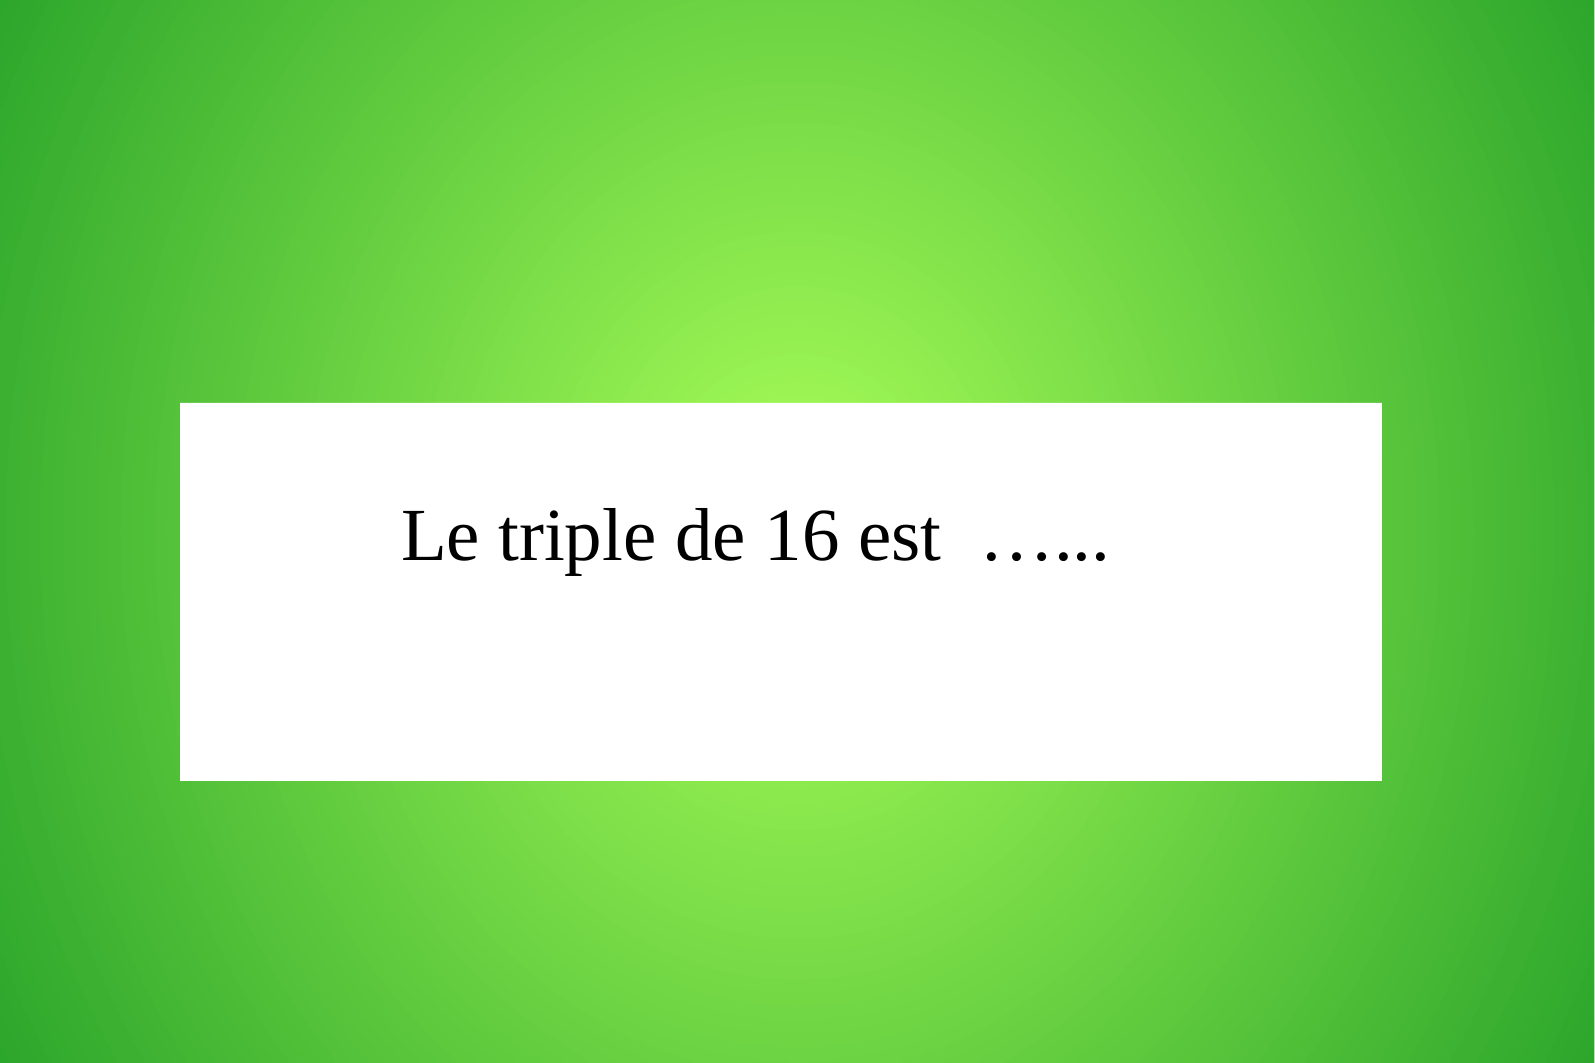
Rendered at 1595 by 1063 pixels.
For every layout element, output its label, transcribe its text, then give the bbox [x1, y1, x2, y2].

text_box Le triple de 16 est …... [180, 402, 1382, 781]
picture [0, 0, 1595, 1063]
